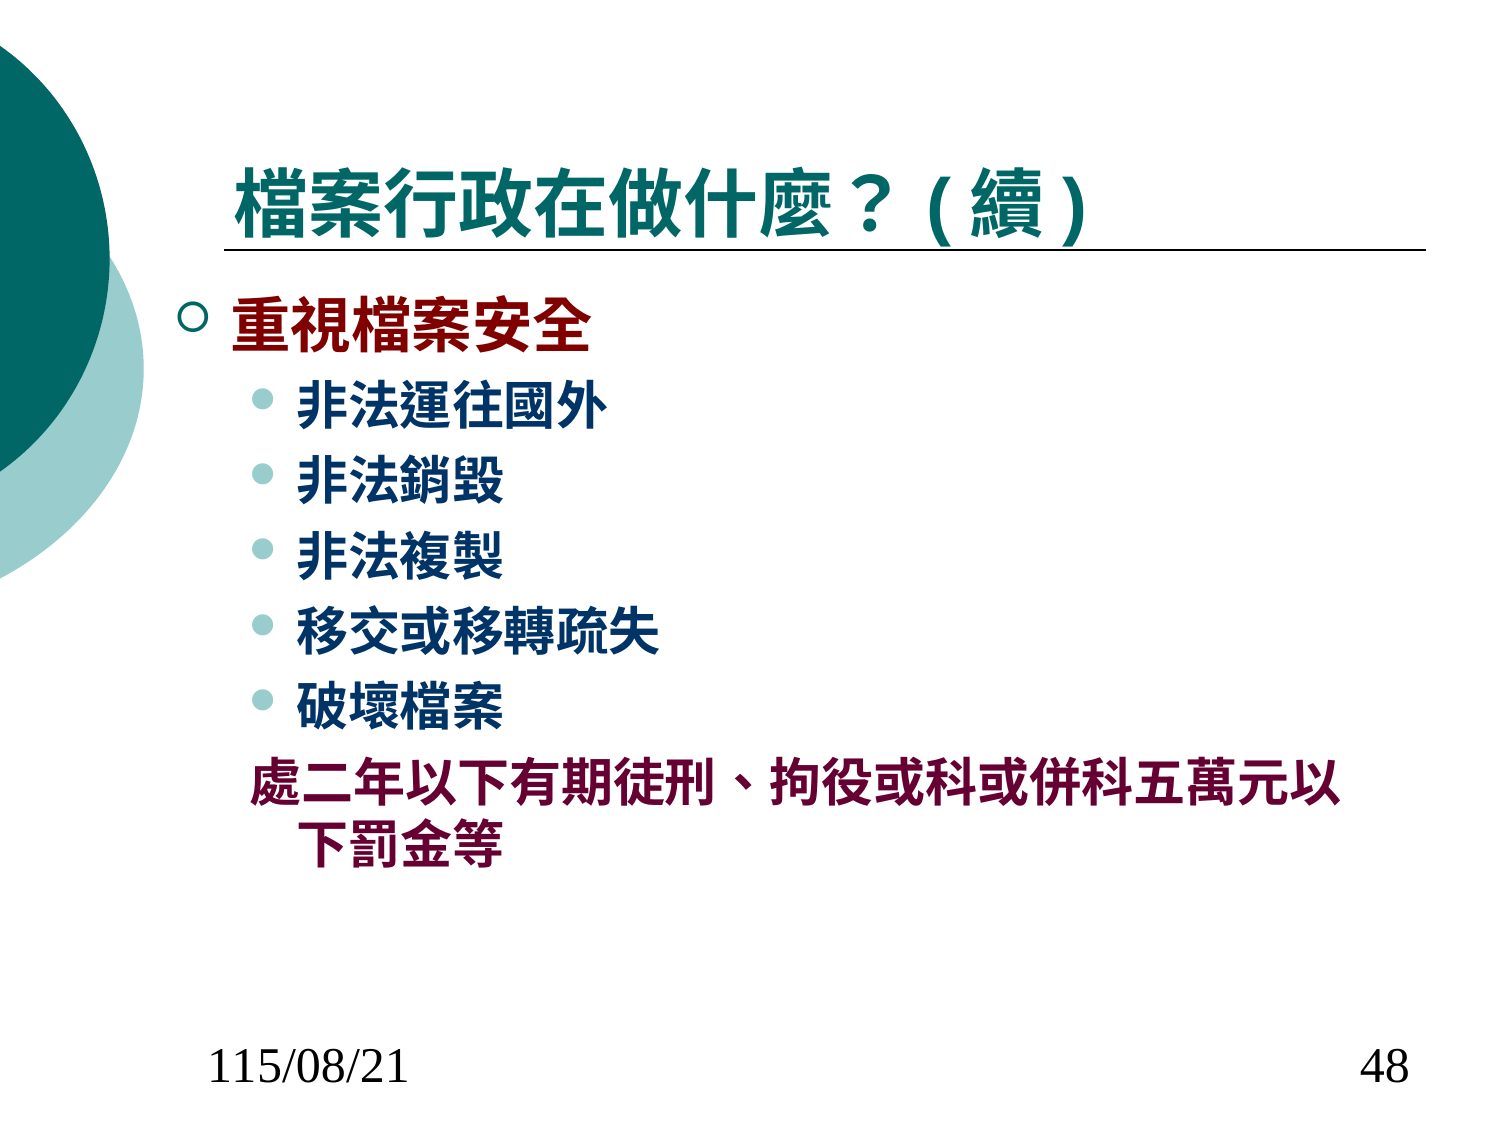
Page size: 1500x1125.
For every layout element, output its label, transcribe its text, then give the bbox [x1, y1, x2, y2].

list 重視檔案安全 非法運往國外 非法銷毀 非法複製 移交或移轉疏失 破壞檔案 處二年以下有期徒刑、拘役或科或併科五萬元以下罰金等 [159, 278, 1388, 1000]
title 檔案行政在做什麼？(續) [218, 66, 1231, 254]
